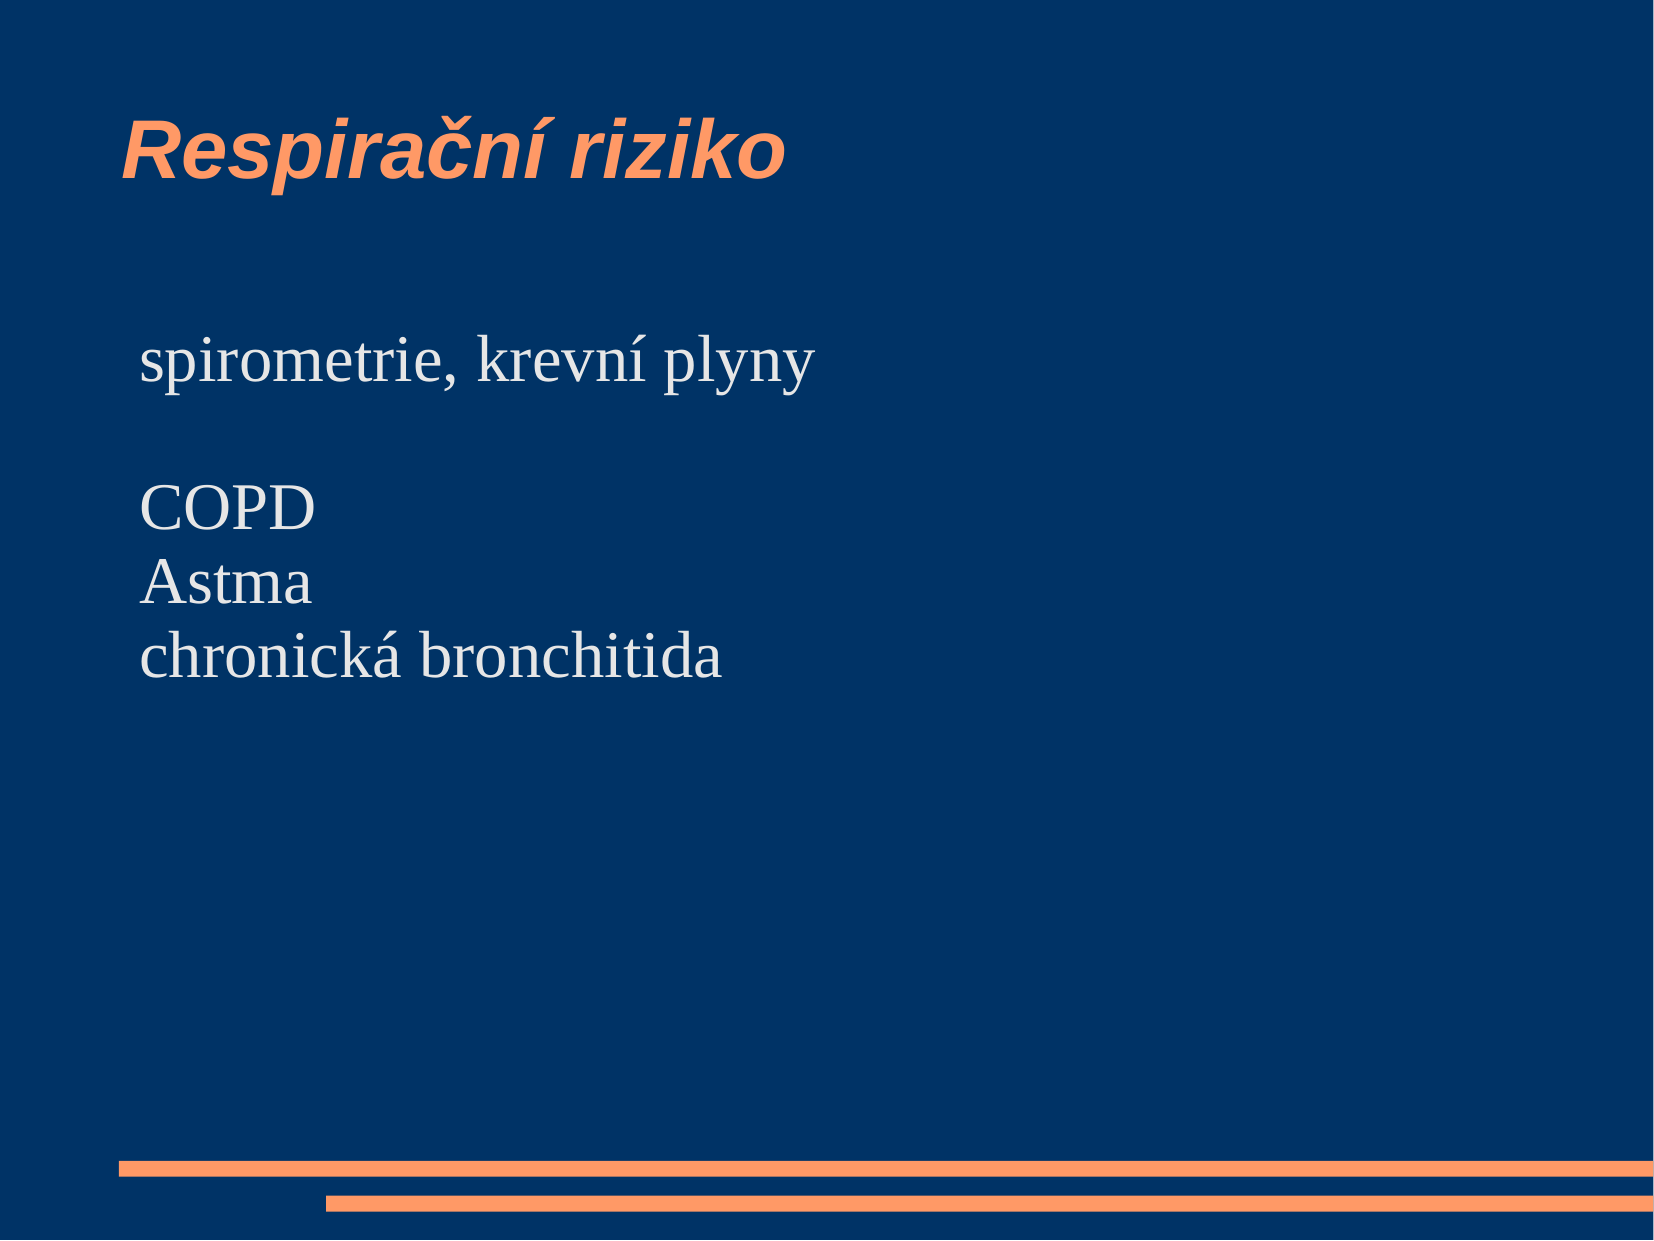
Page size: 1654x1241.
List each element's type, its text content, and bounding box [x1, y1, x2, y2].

list spirometrie, krevní plyny COPD Astma chronická bronchitida [121, 322, 1561, 1132]
title Respirační riziko [121, 46, 1534, 254]
